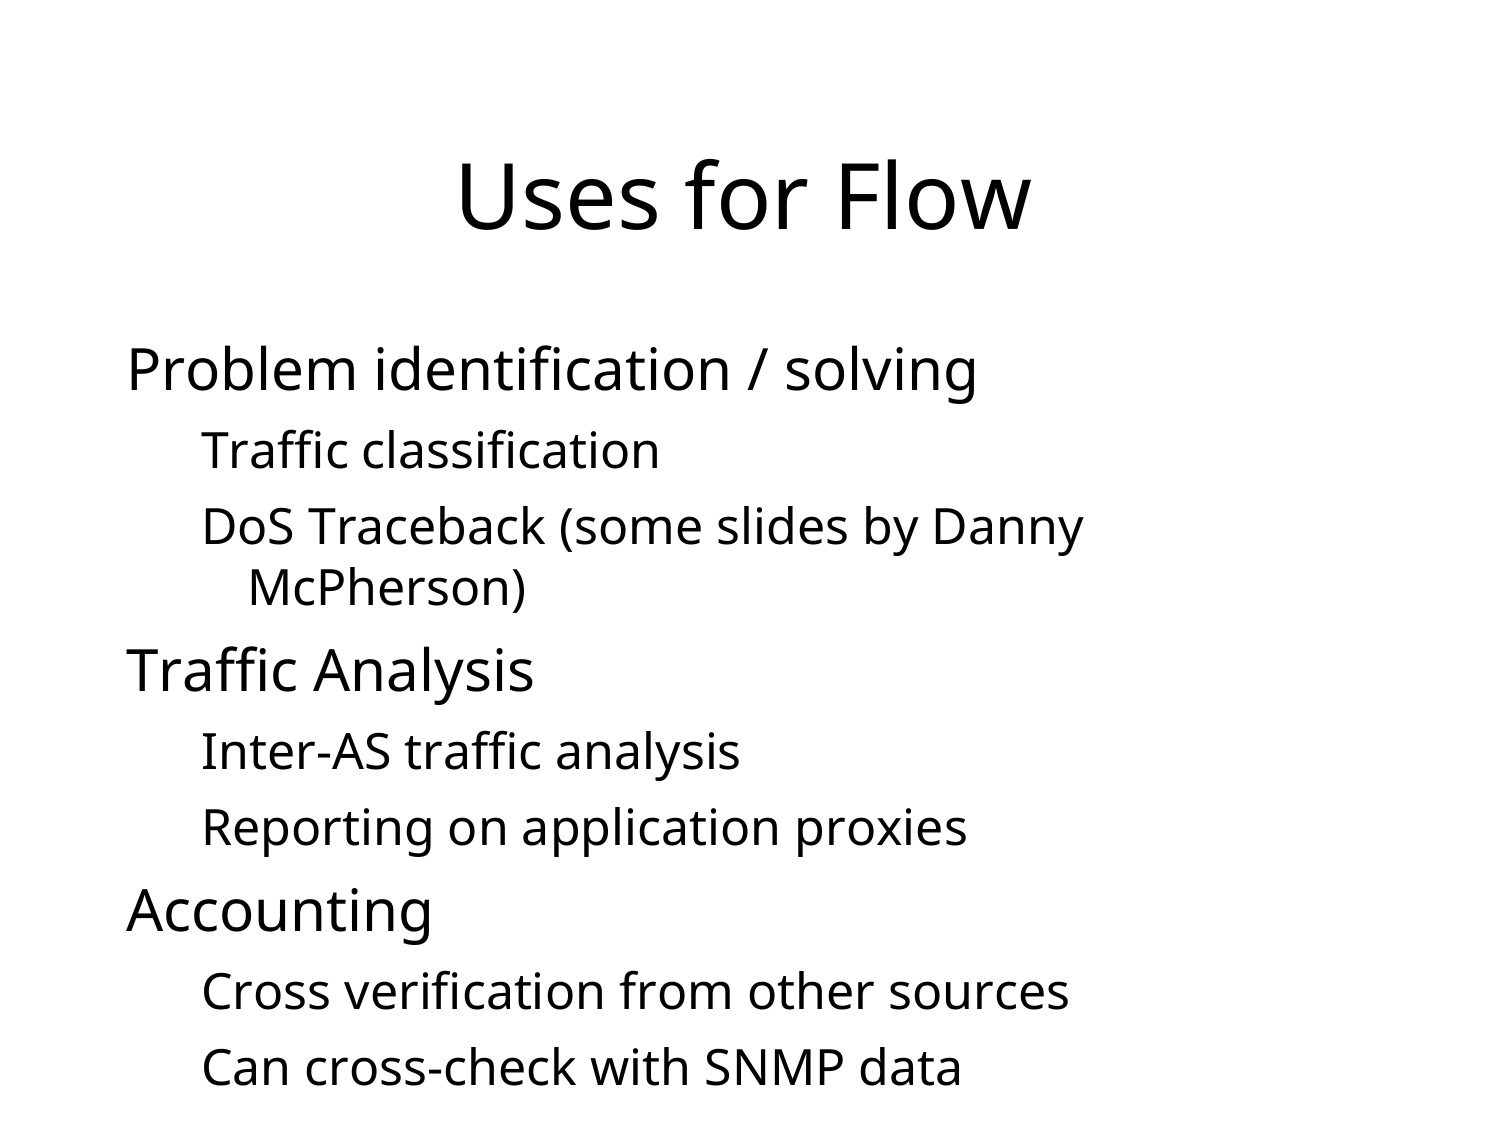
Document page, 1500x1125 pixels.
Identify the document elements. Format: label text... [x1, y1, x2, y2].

list Problem identification / solving Traffic classification DoS Traceback (some slides by Danny McPherson)‏ Traffic Analysis Inter-AS traffic analysis Reporting on application proxies Accounting Cross verification from other sources Can cross-check with SNMP data [112, 324, 1388, 1030]
title Uses for Flow [112, 62, 1388, 324]
